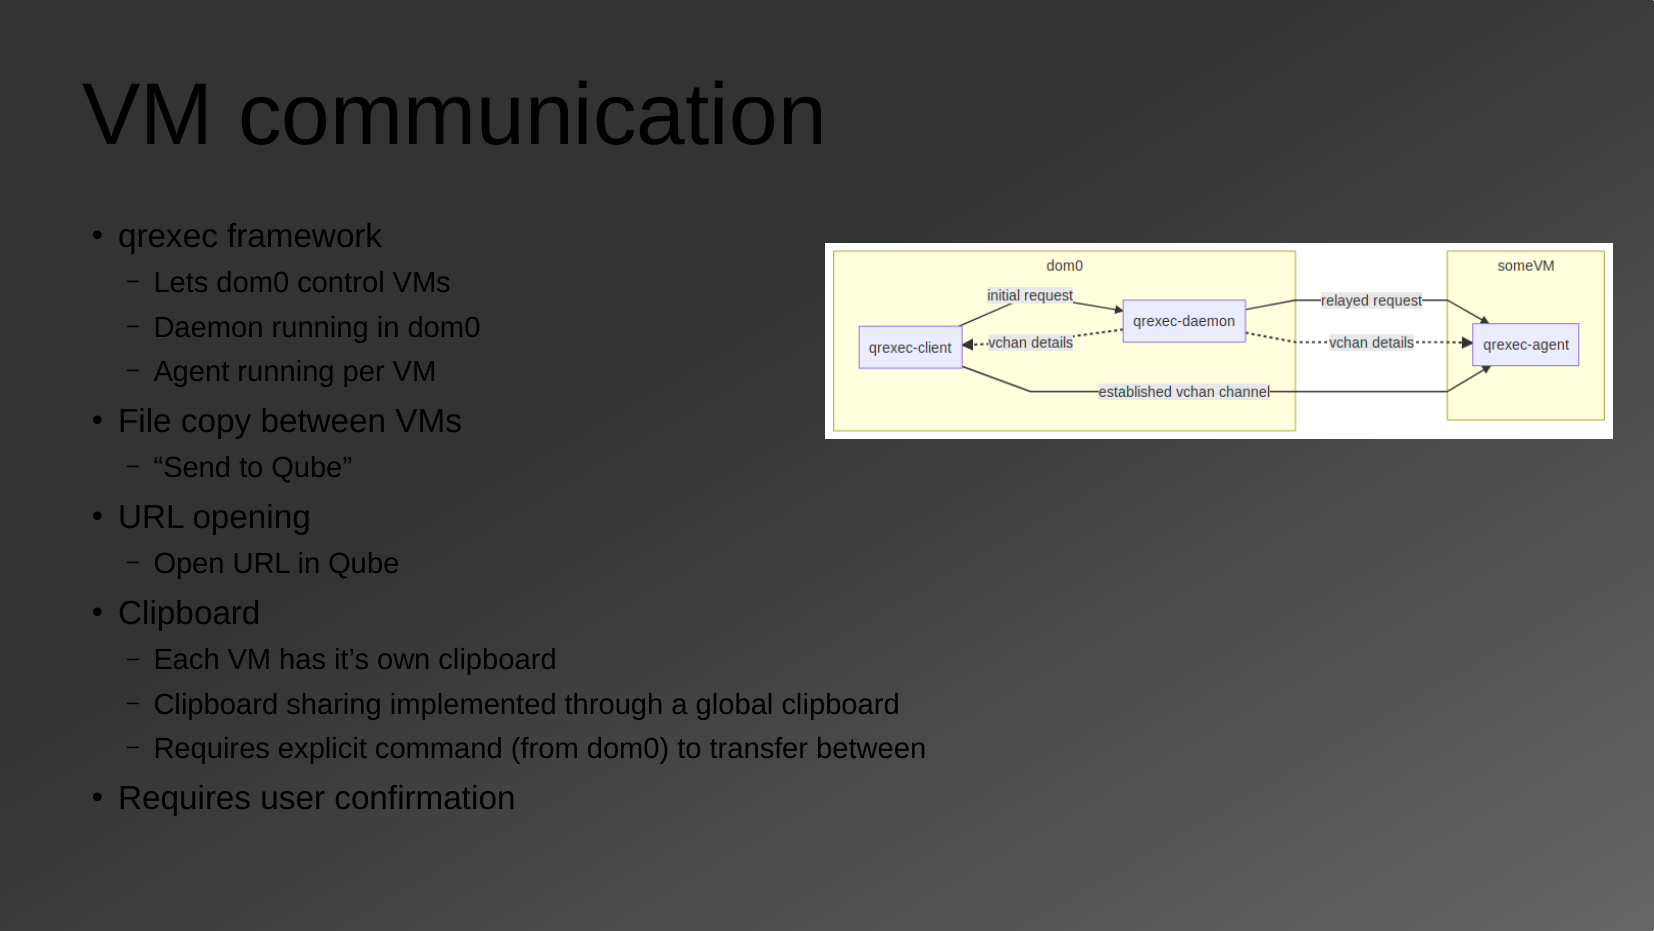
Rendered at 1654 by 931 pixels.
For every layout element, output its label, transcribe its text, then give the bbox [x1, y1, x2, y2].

title VM communication [82, 37, 1571, 193]
picture [825, 243, 1613, 439]
list qrexec framework Lets dom0 control VMs Daemon running in dom0 Agent running per VM File copy between VMs “Send to Qube” URL opening Open URL in Qube Clipboard Each VM has it’s own clipboard Clipboard sharing implemented through a global clipboard Requires explicit command (from dom0) to transfer between Requires user confirmation [82, 217, 1613, 826]
